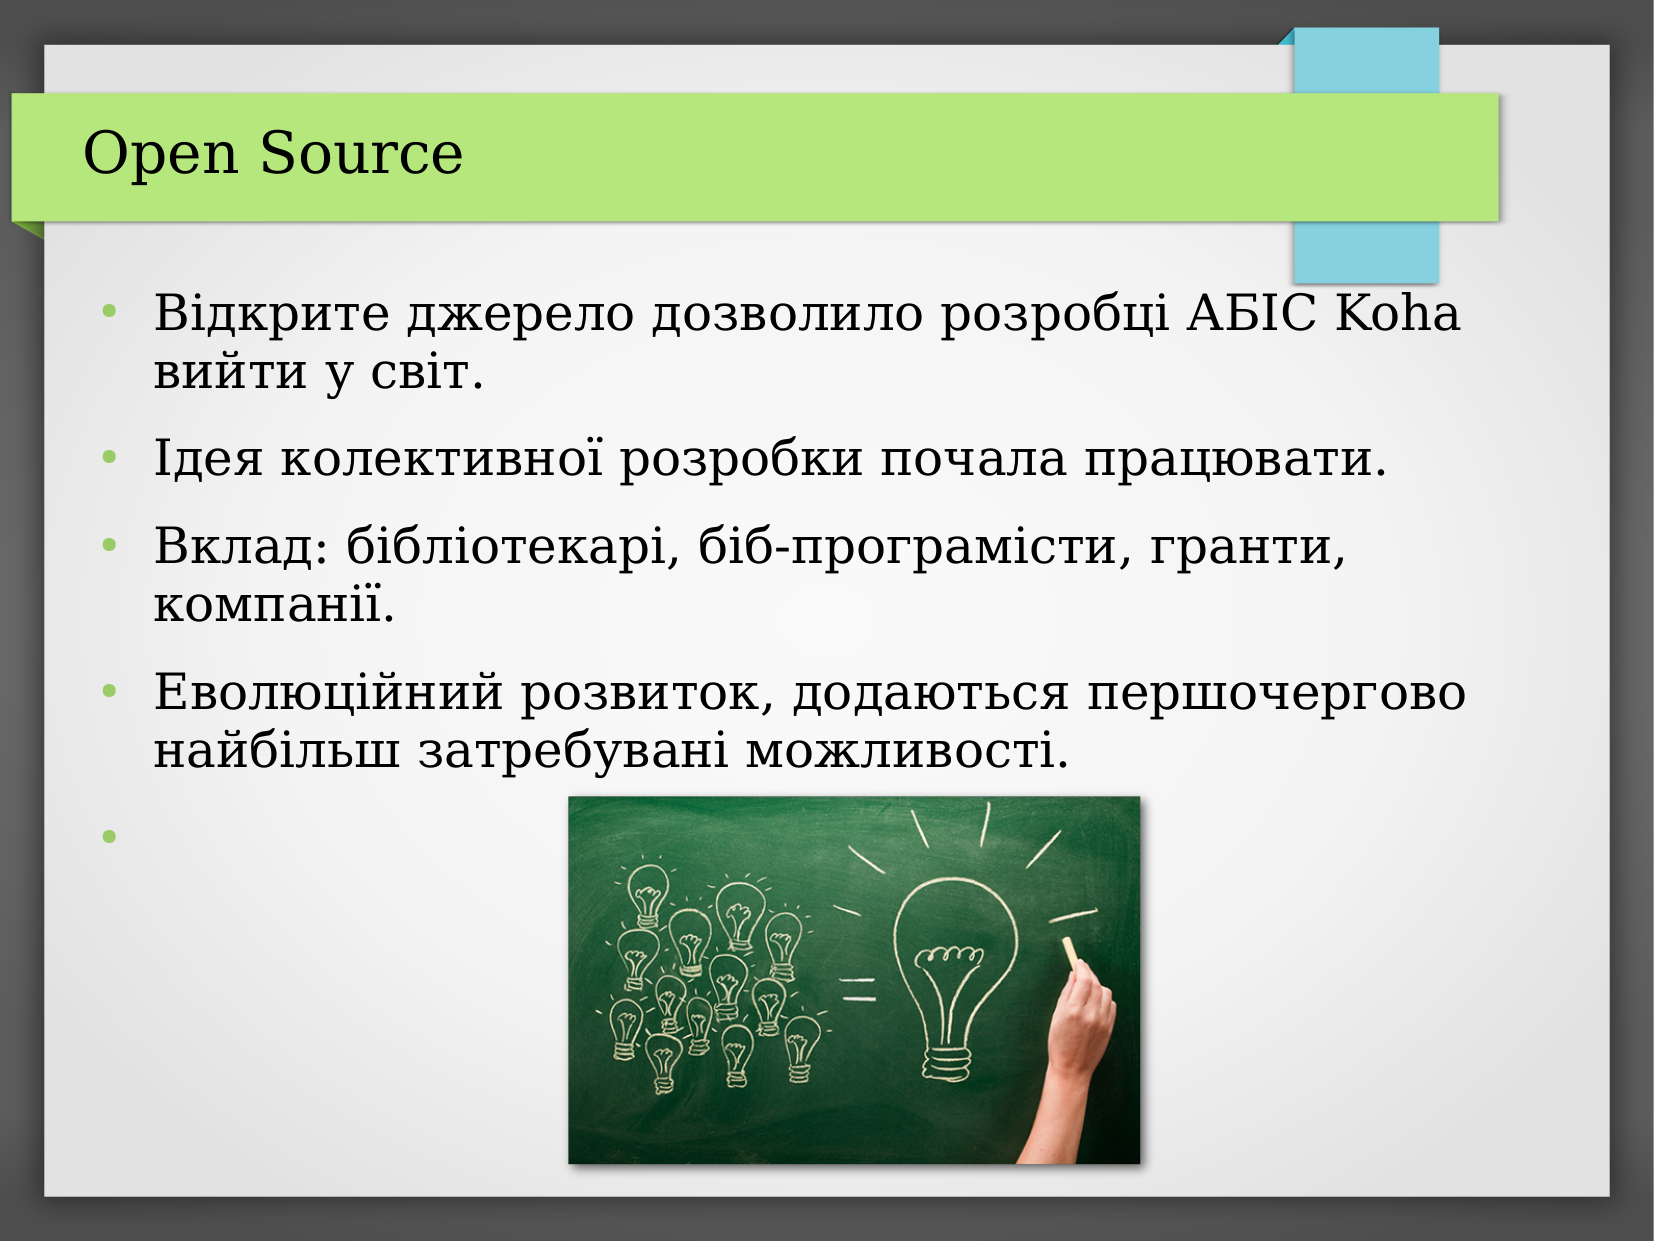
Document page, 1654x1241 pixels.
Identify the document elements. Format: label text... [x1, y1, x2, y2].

list Відкрите джерело дозволило розробці АБІС Koha вийти у світ. Ідея колективної розробки почала працювати. Вклад: бібліотекарі, біб-програмісти, гранти, компанії. Еволюційний розвиток, додаються першочергово найбільш затребувані можливості. [82, 283, 1571, 1015]
picture [0, 0, 1654, 1241]
title Open Source [82, 94, 1264, 213]
